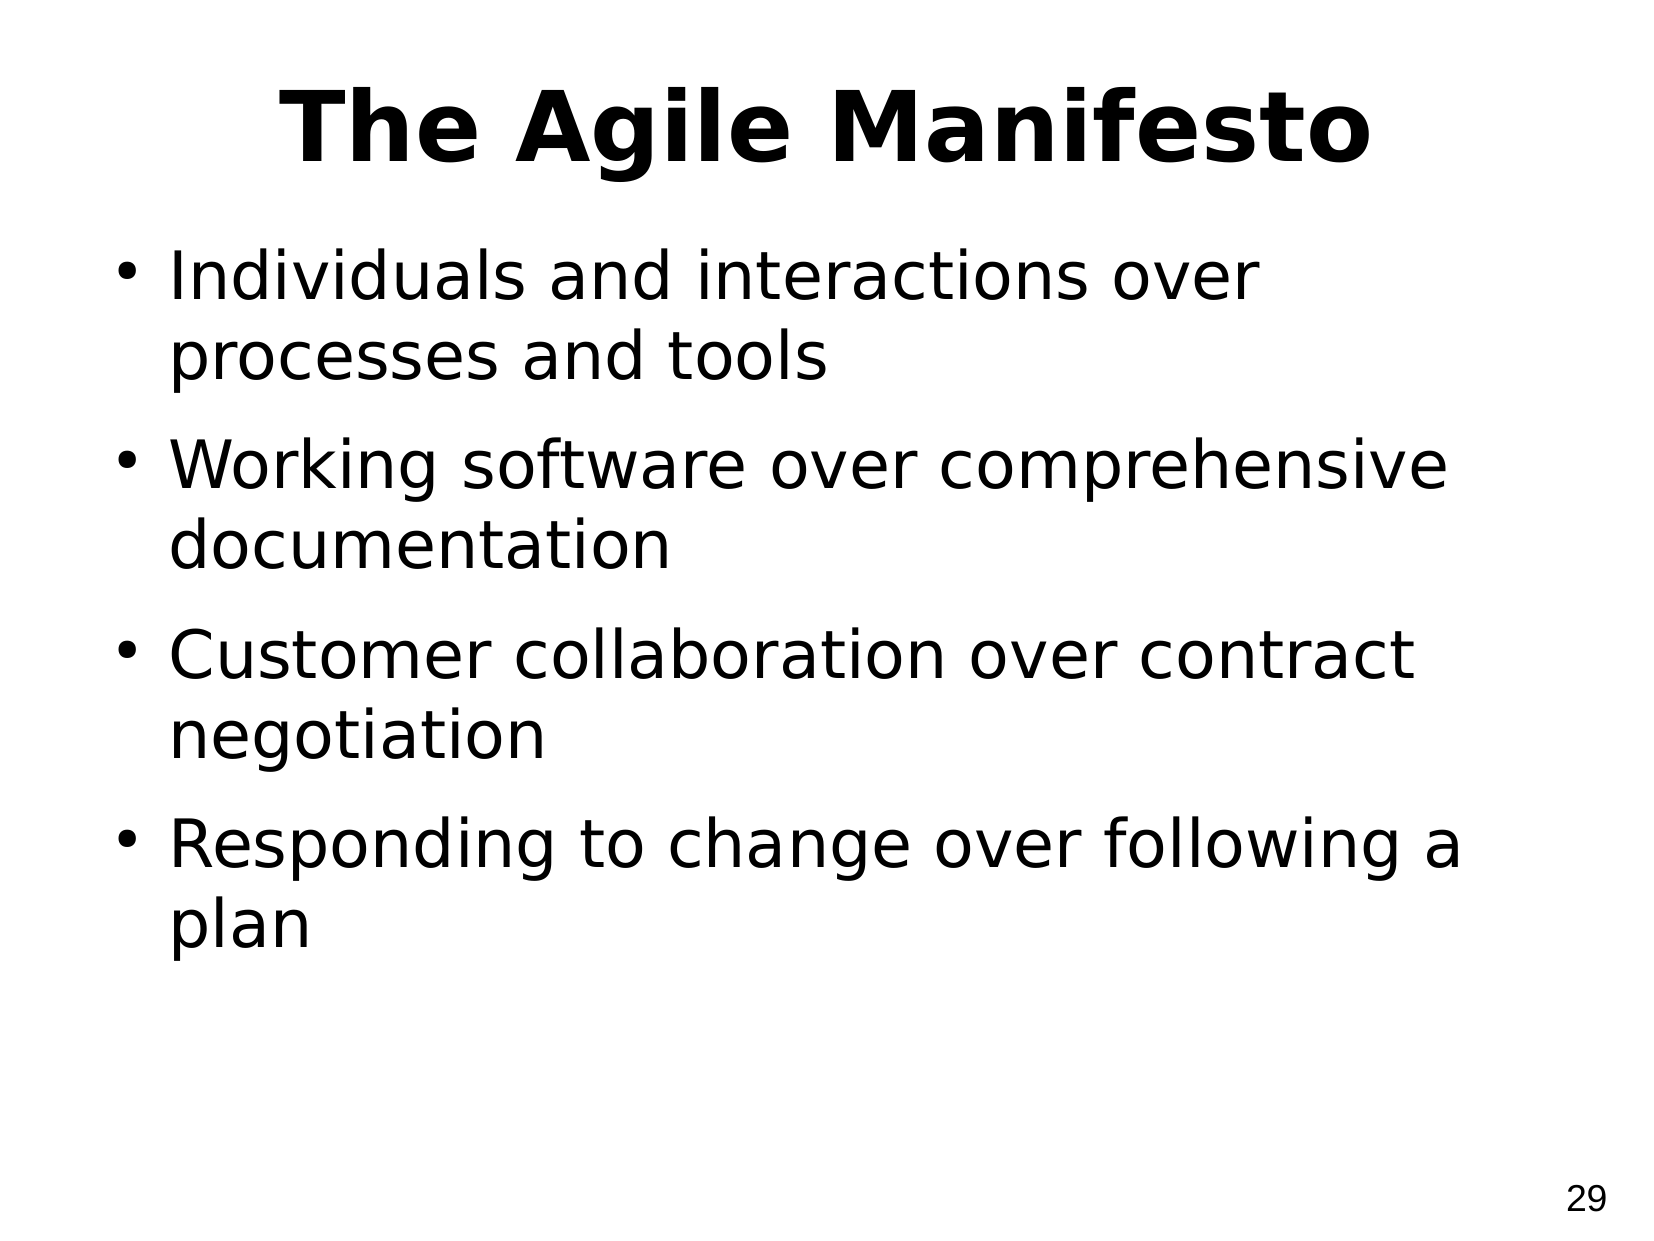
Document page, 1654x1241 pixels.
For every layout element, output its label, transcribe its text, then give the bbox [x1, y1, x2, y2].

list Individuals and interactions over processes and tools Working software over comprehensive documentation Customer collaboration over contract negotiation Responding to change over following a plan [82, 225, 1538, 1186]
title The Agile Manifesto [82, 49, 1571, 196]
